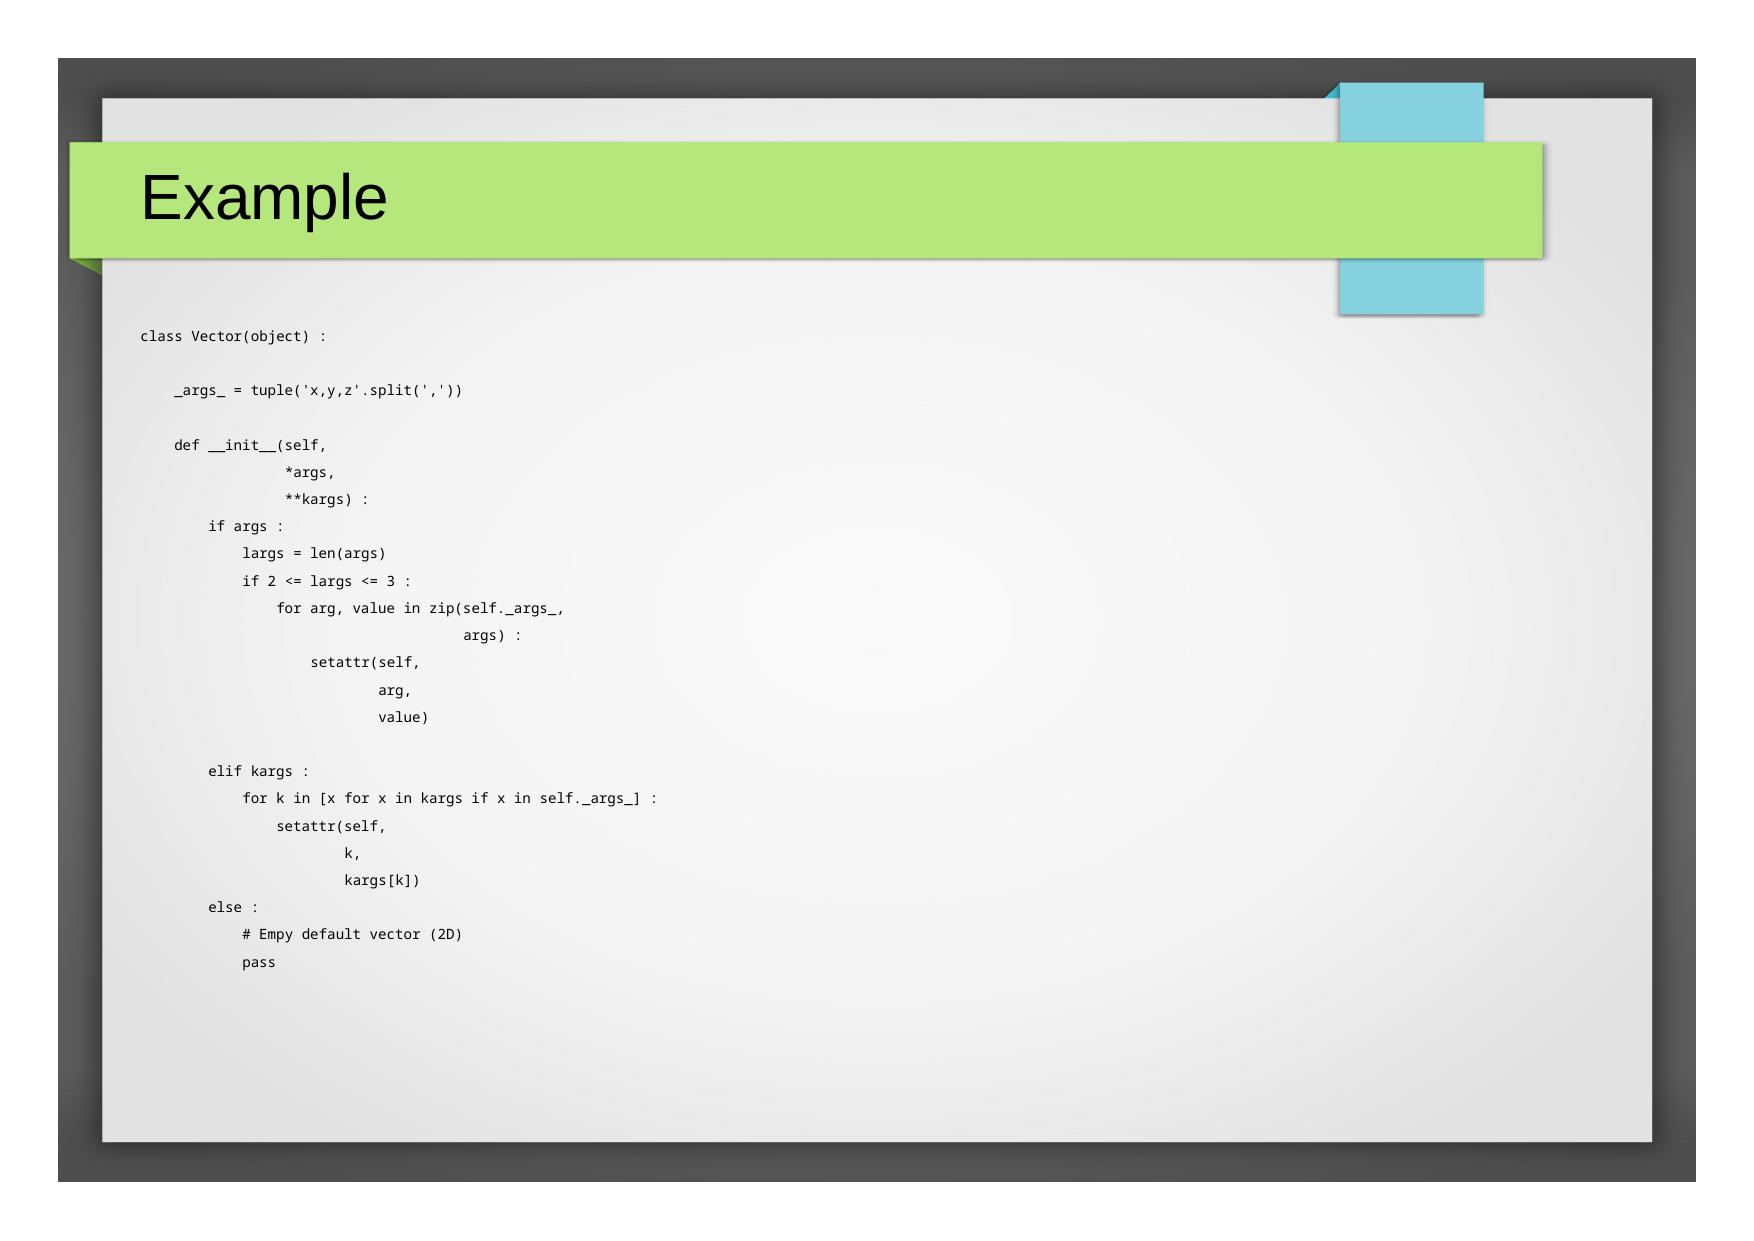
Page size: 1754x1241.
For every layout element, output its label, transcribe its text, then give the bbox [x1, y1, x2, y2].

title Example [140, 144, 1310, 251]
picture [58, 58, 1696, 1182]
list class Vector(object) : _args_ = tuple('x,y,z'.split(',')) def __init__(self, *args, **kargs) : if args : largs = len(args) if 2 <= largs <= 3 : for arg, value in zip(self._args_, args) : setattr(self, arg, value) elif kargs : for k in [x for x in kargs if x in self._args_] : setattr(self, k, kargs[k]) else : # Empy default vector (2D) pass [140, 325, 1614, 978]
